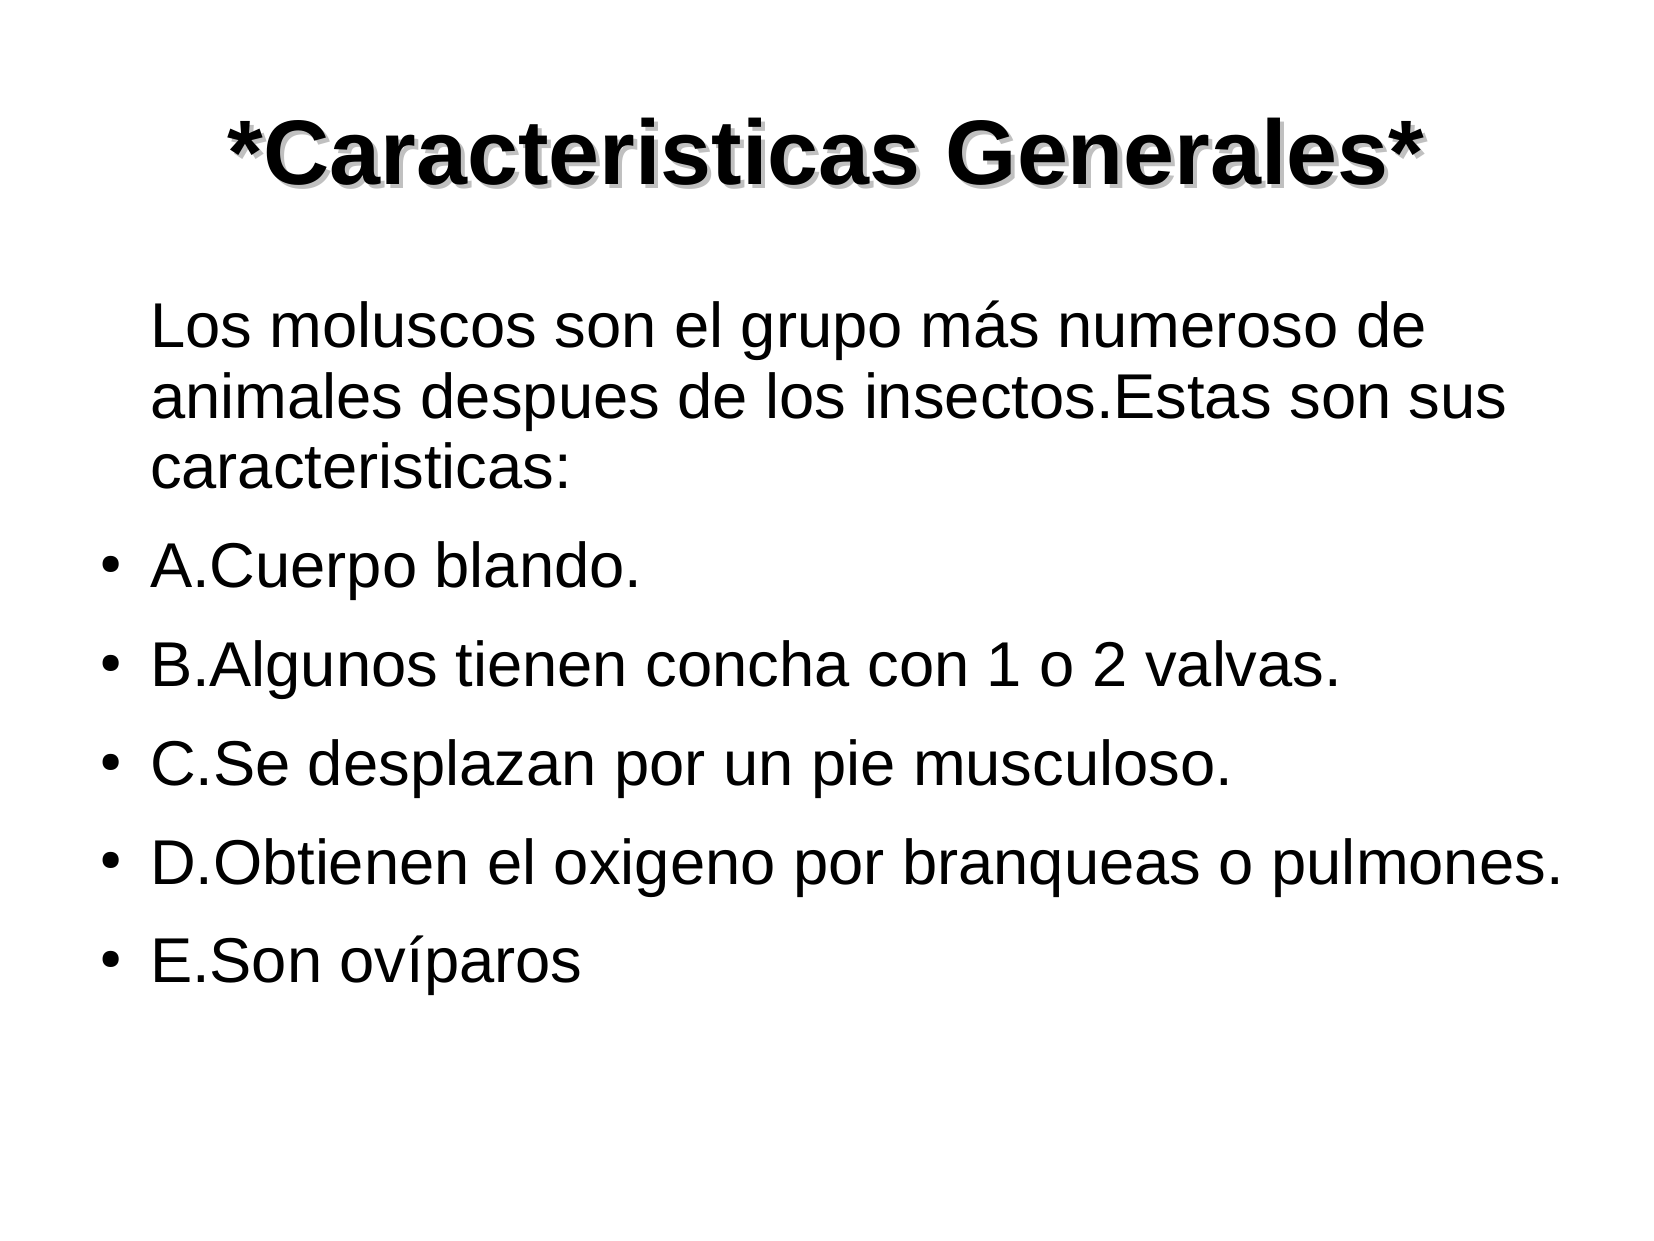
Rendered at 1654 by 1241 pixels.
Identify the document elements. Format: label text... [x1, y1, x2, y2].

list Los moluscos son el grupo más numeroso de animales despues de los insectos.Estas son sus caracteristicas: A.Cuerpo blando. B.Algunos tienen concha con 1 o 2 valvas. C.Se desplazan por un pie musculoso. D.Obtienen el oxigeno por branqueas o pulmones. E.Son ovíparos [82, 290, 1571, 1010]
title *Caracteristicas Generales* [82, 49, 1571, 257]
